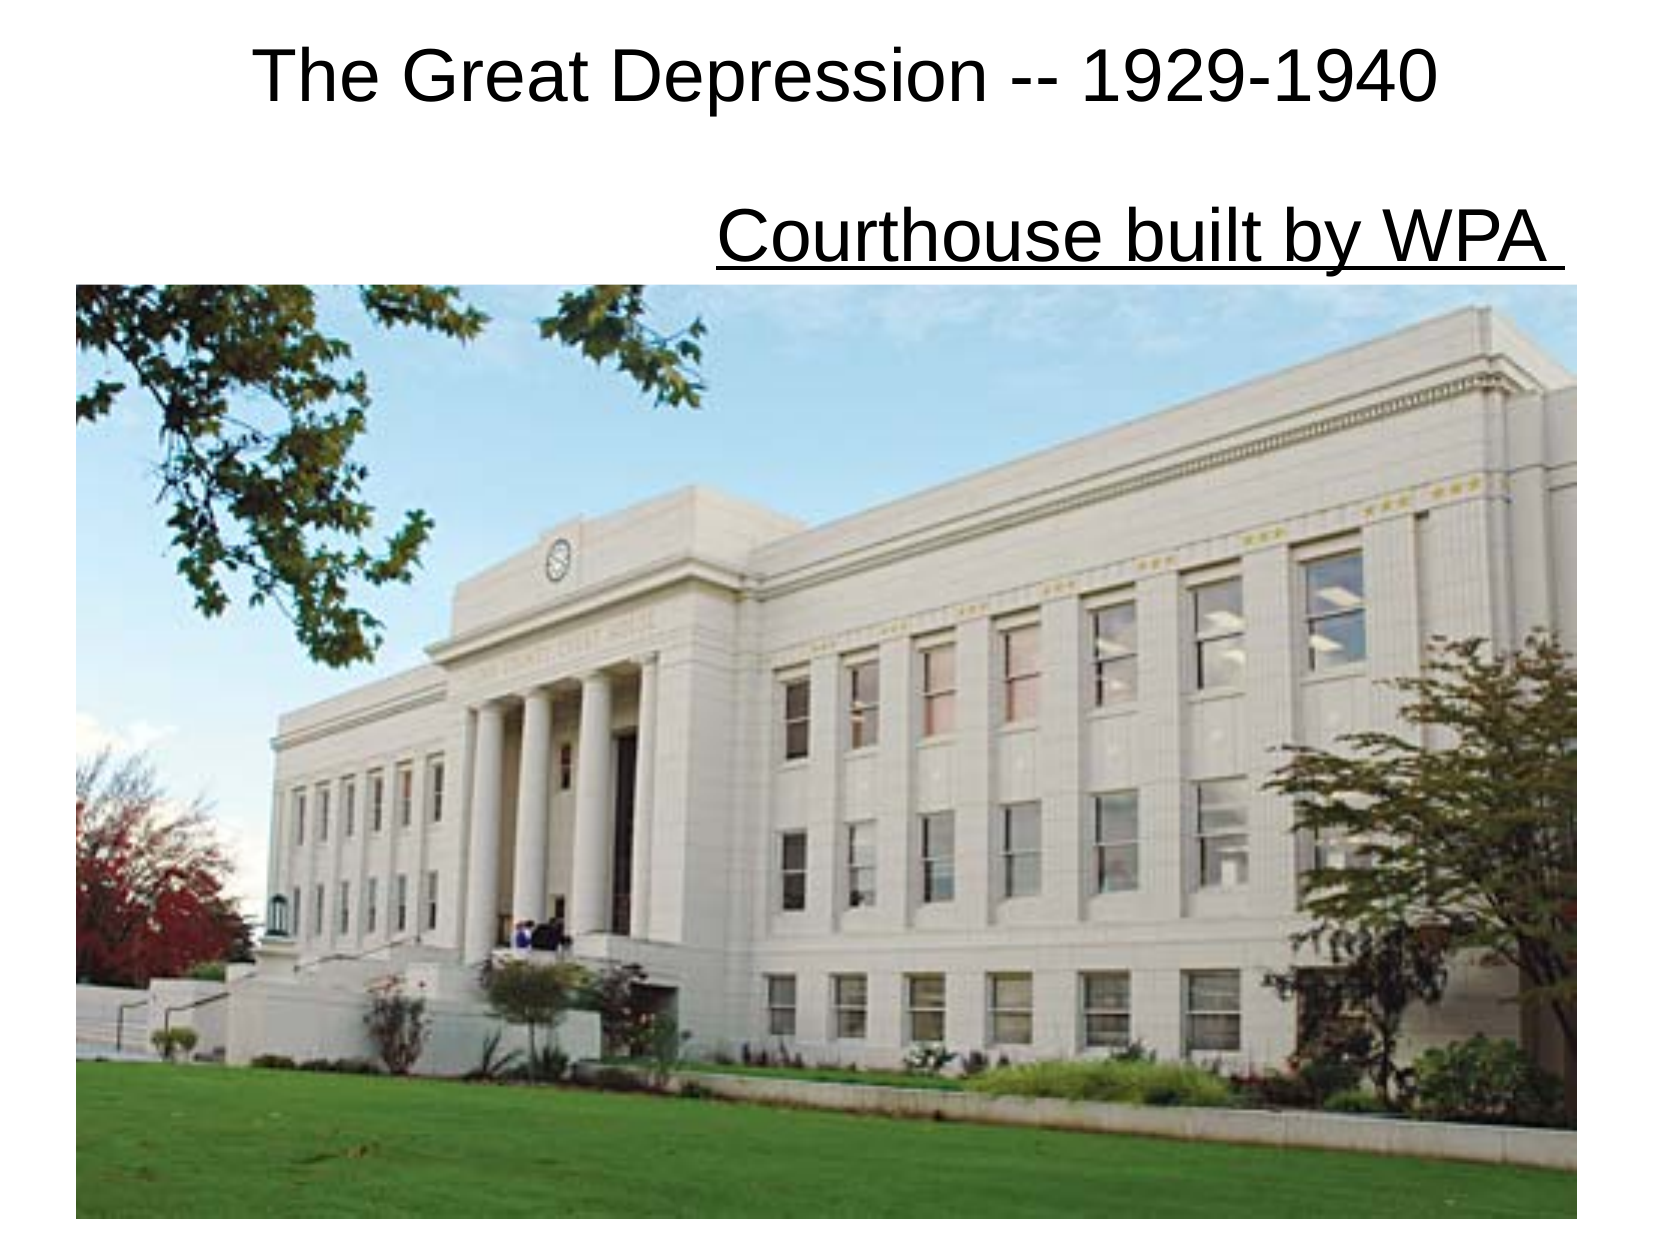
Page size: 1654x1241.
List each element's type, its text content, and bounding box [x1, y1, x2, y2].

picture [76, 285, 1577, 1219]
text_box The Great Depression -- 1929-1940 [76, 26, 1616, 126]
text_box Courthouse built by WPA [60, 185, 1581, 285]
